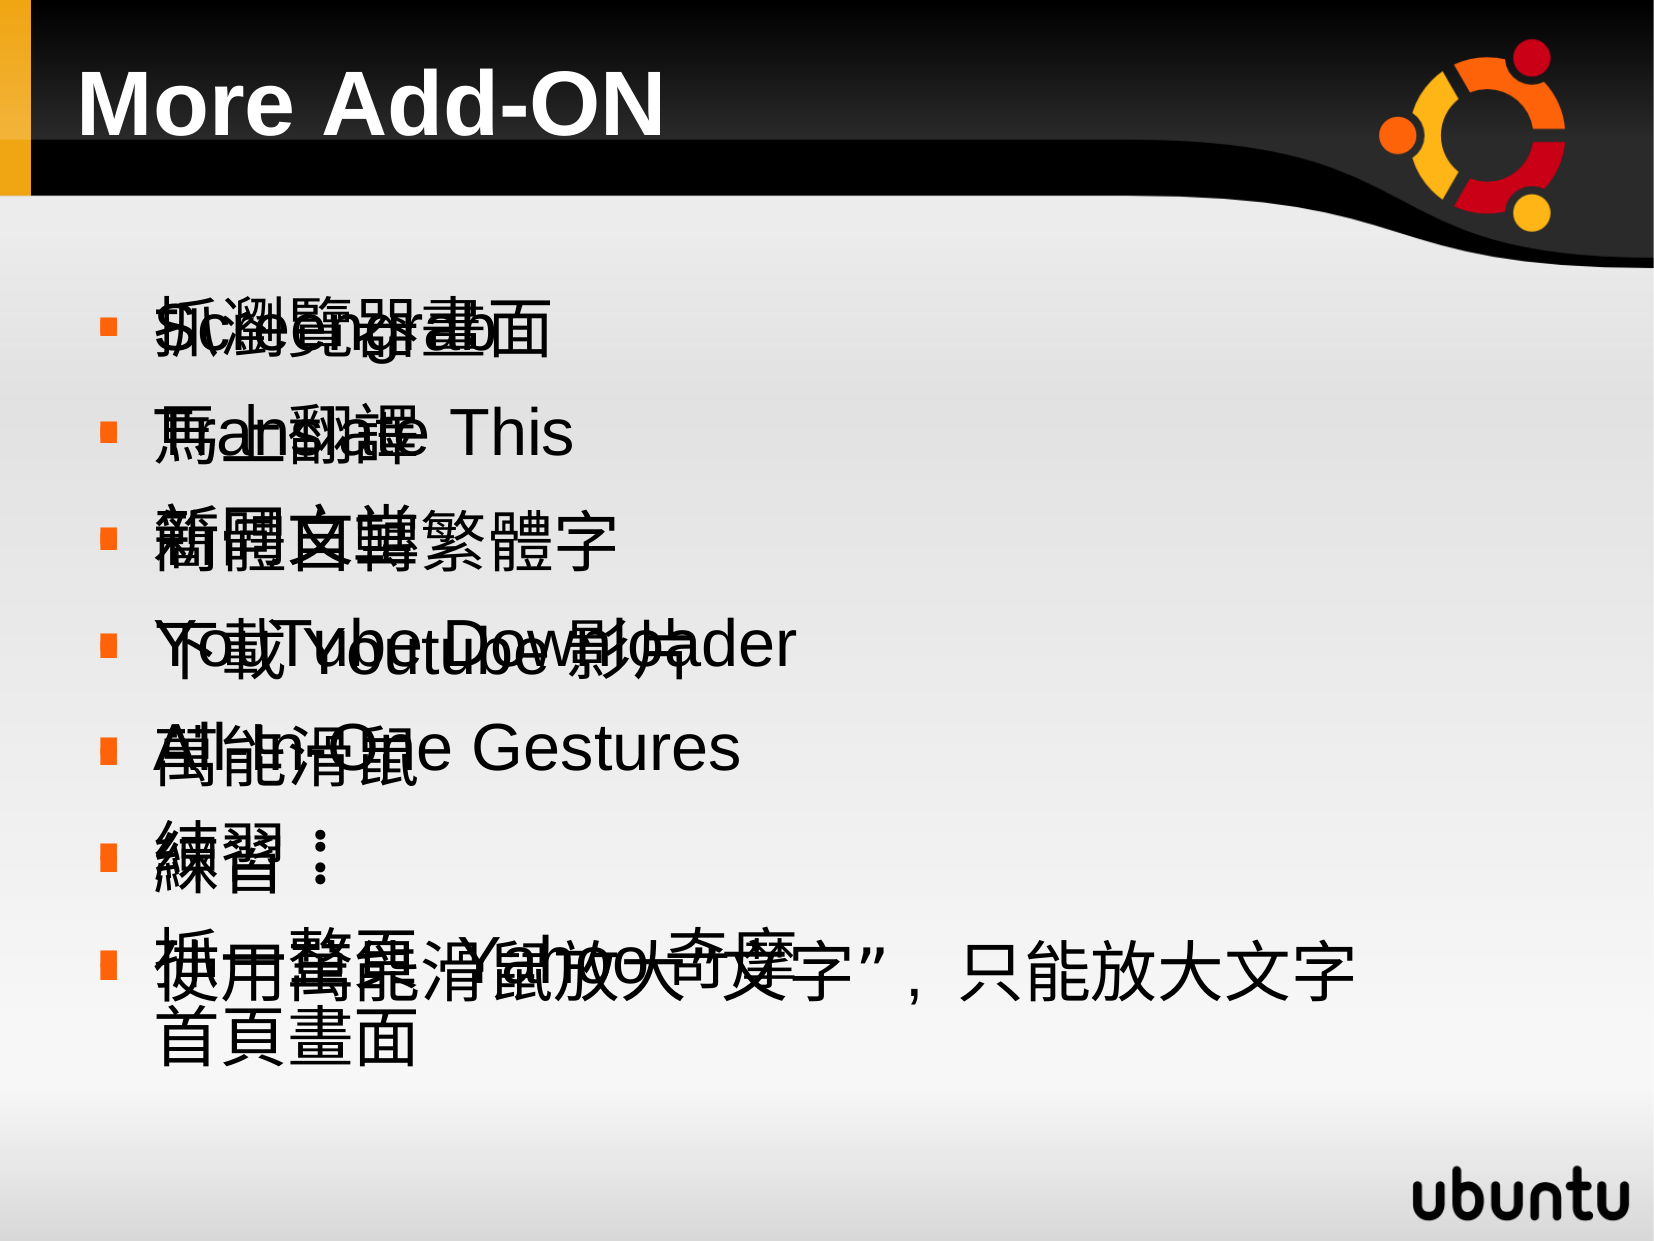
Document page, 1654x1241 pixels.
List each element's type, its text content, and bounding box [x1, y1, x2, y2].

list 抓瀏覽器畫面 馬上翻譯 簡體自轉繁體字 下載Youtube影片 萬能滑鼠 練習： 使用萬能滑鼠放大”文字”, 只能放大文字 [845, 290, 1572, 1109]
picture [0, 0, 1654, 1241]
title More Add-ON [76, 0, 1565, 208]
list Screengrab Translate This 新同文堂 YouTube Downloader All-In-One Gestures 練習： 抓一整頁 Yahoo奇摩首頁畫面 [82, 290, 809, 1109]
